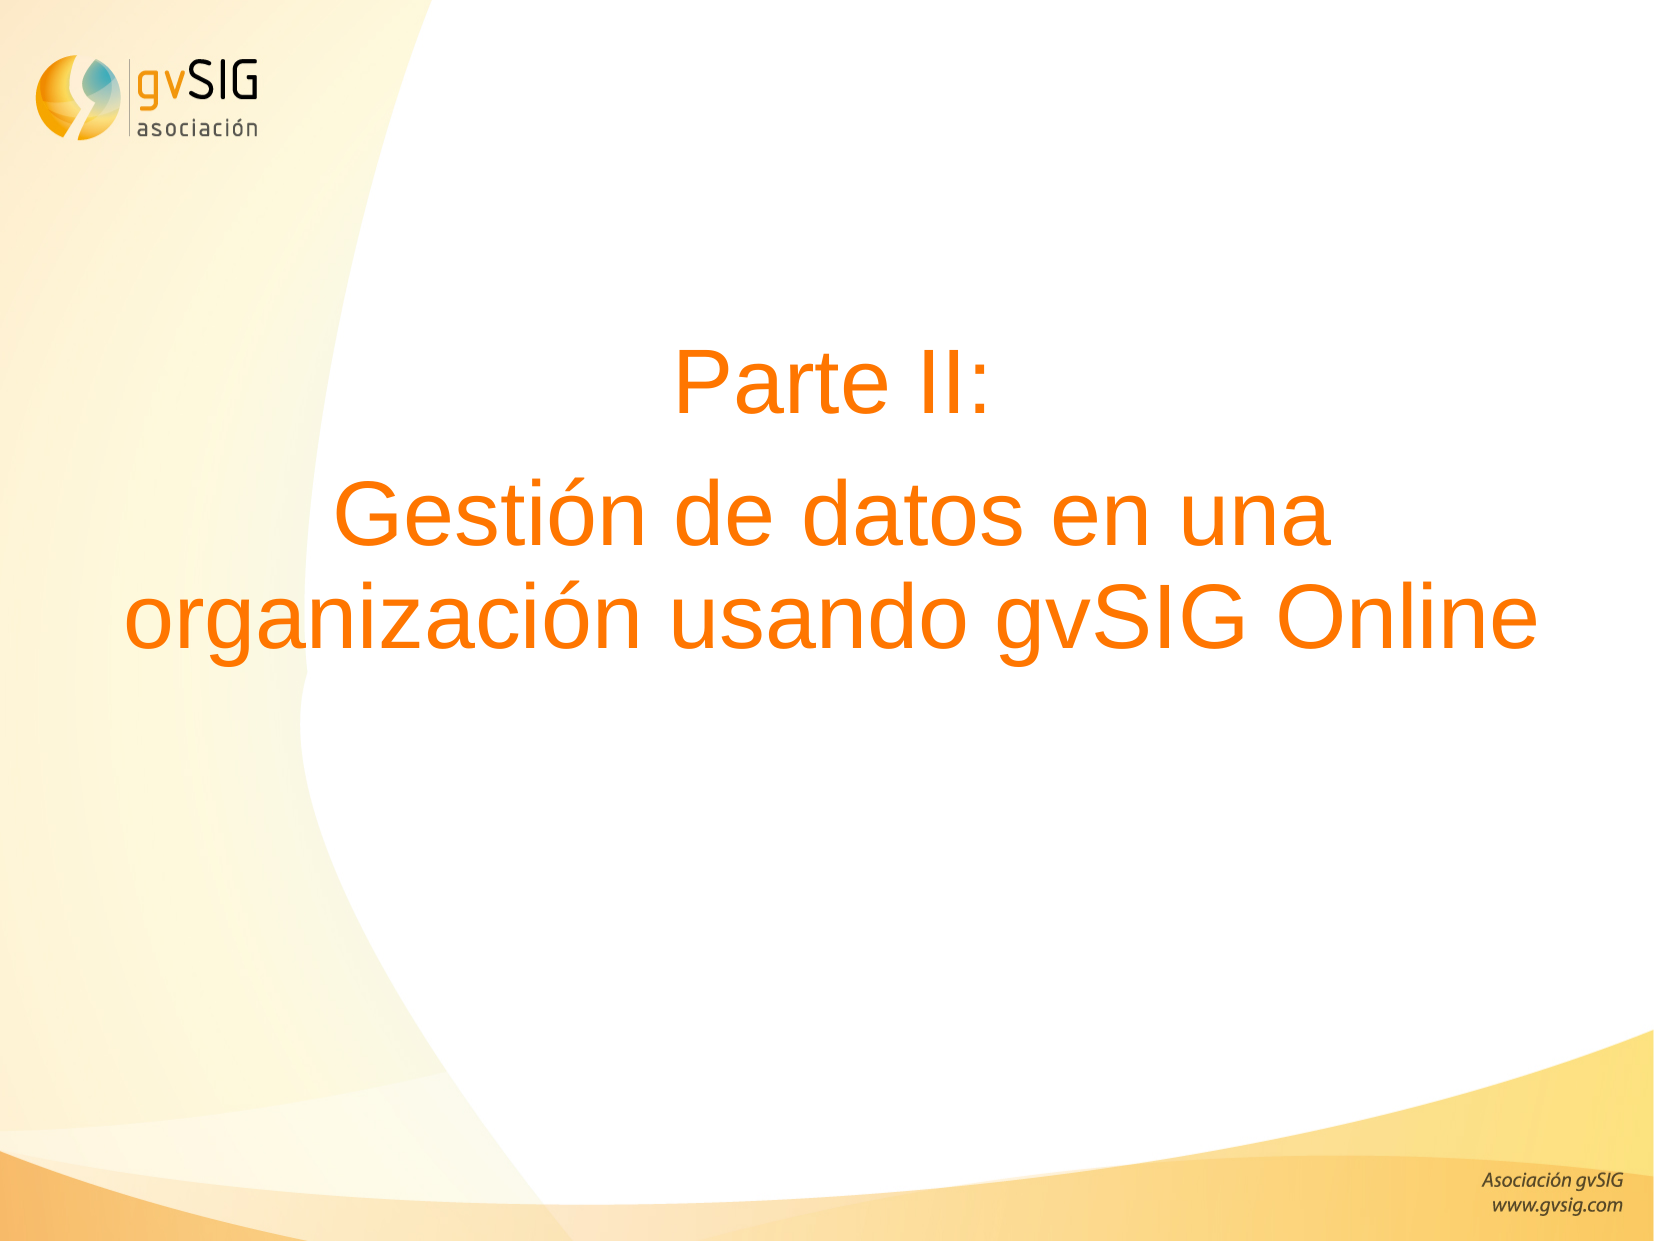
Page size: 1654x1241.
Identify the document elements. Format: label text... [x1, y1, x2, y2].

picture [0, 0, 1654, 1241]
list Parte II: Gestión de datos en una organización usando gvSIG Online [88, 330, 1577, 1050]
